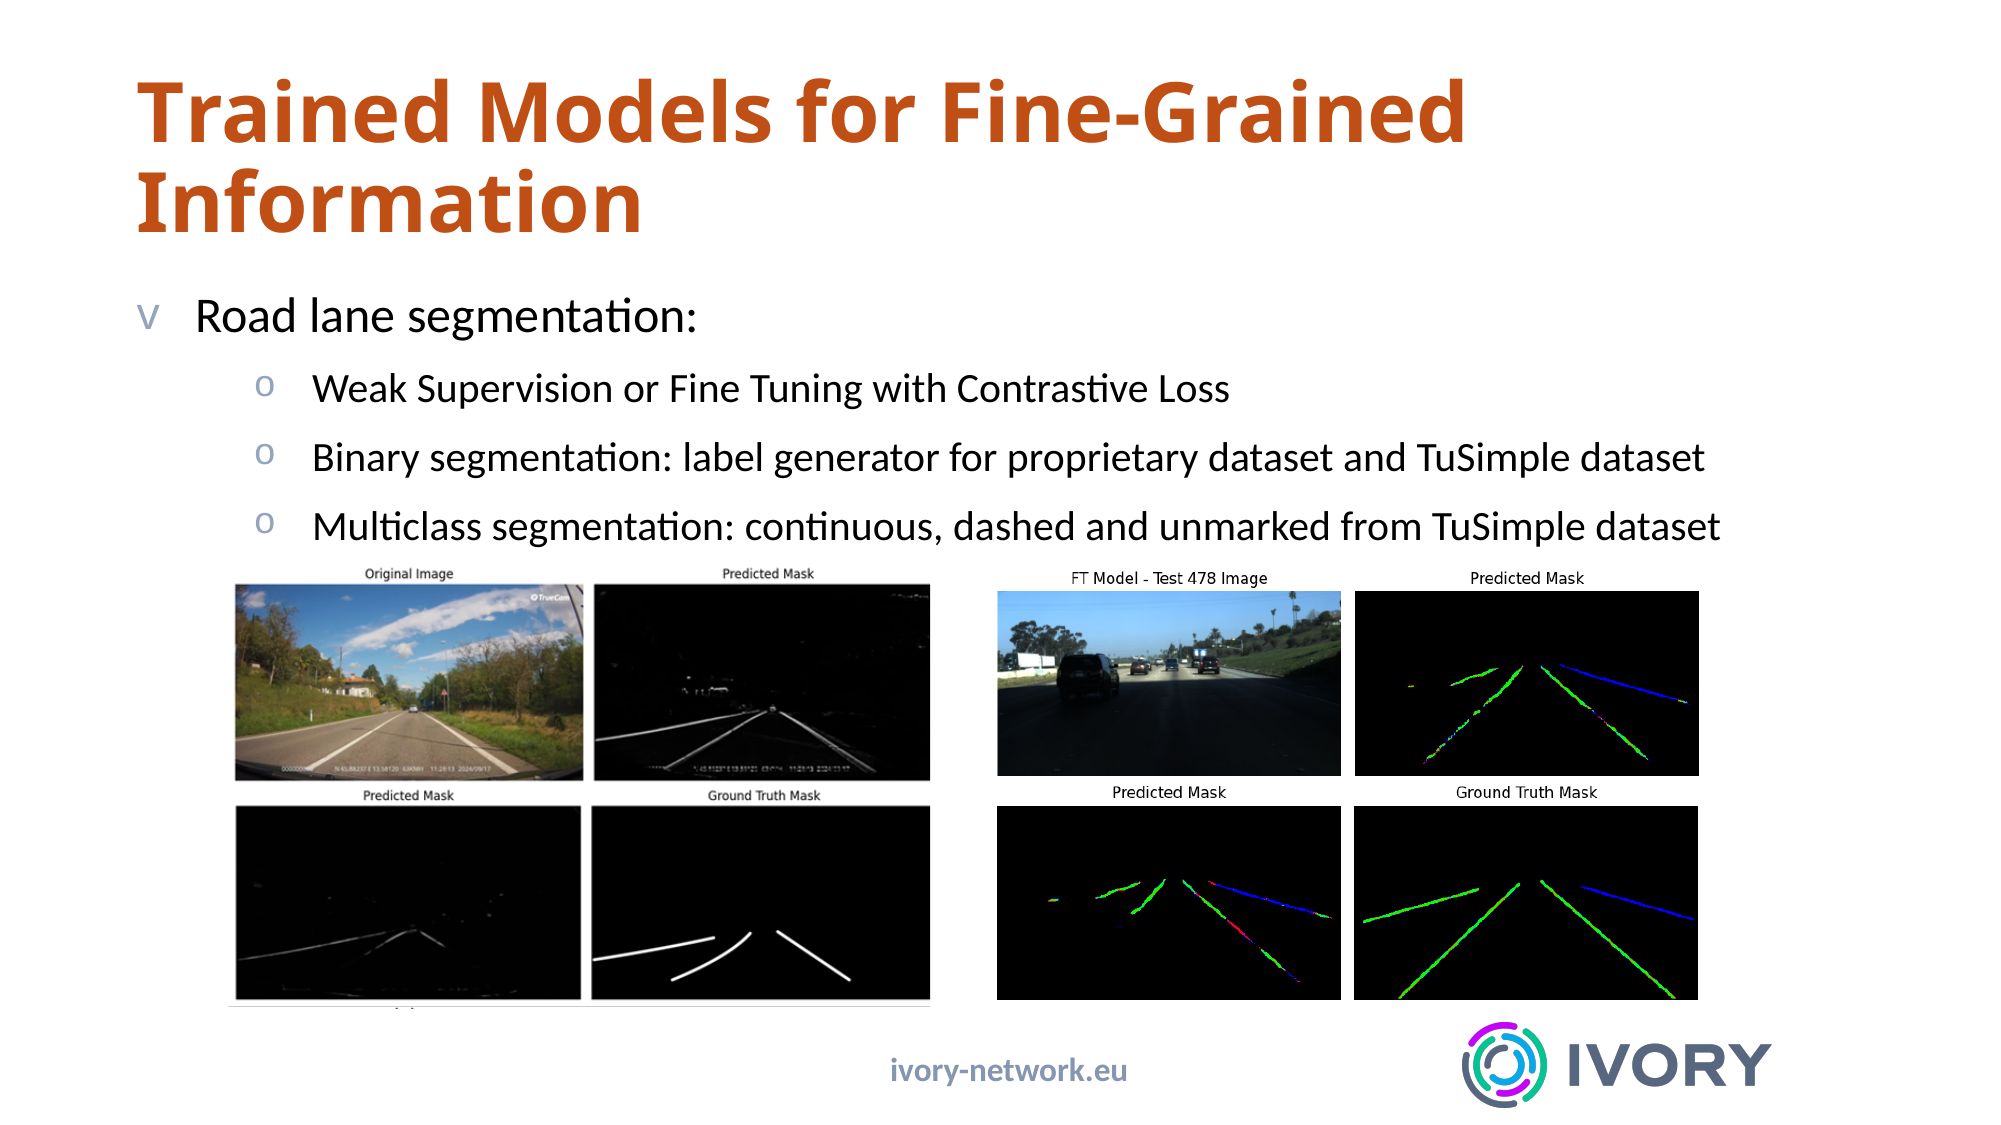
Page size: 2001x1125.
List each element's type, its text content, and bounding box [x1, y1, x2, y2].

footer ivory-network.eu [671, 1038, 1347, 1099]
picture [988, 562, 1706, 1009]
picture [228, 562, 931, 1009]
list Road lane segmentation: Weak Supervision or Fine Tuning with Contrastive Loss Binary segmentation: label generator for proprietary dataset and TuSimple dataset Multiclass segmentation: continuous, dashed and unmarked from TuSimple dataset [121, 274, 1918, 988]
title Trained Models for Fine-Grained Information [121, 63, 1985, 236]
